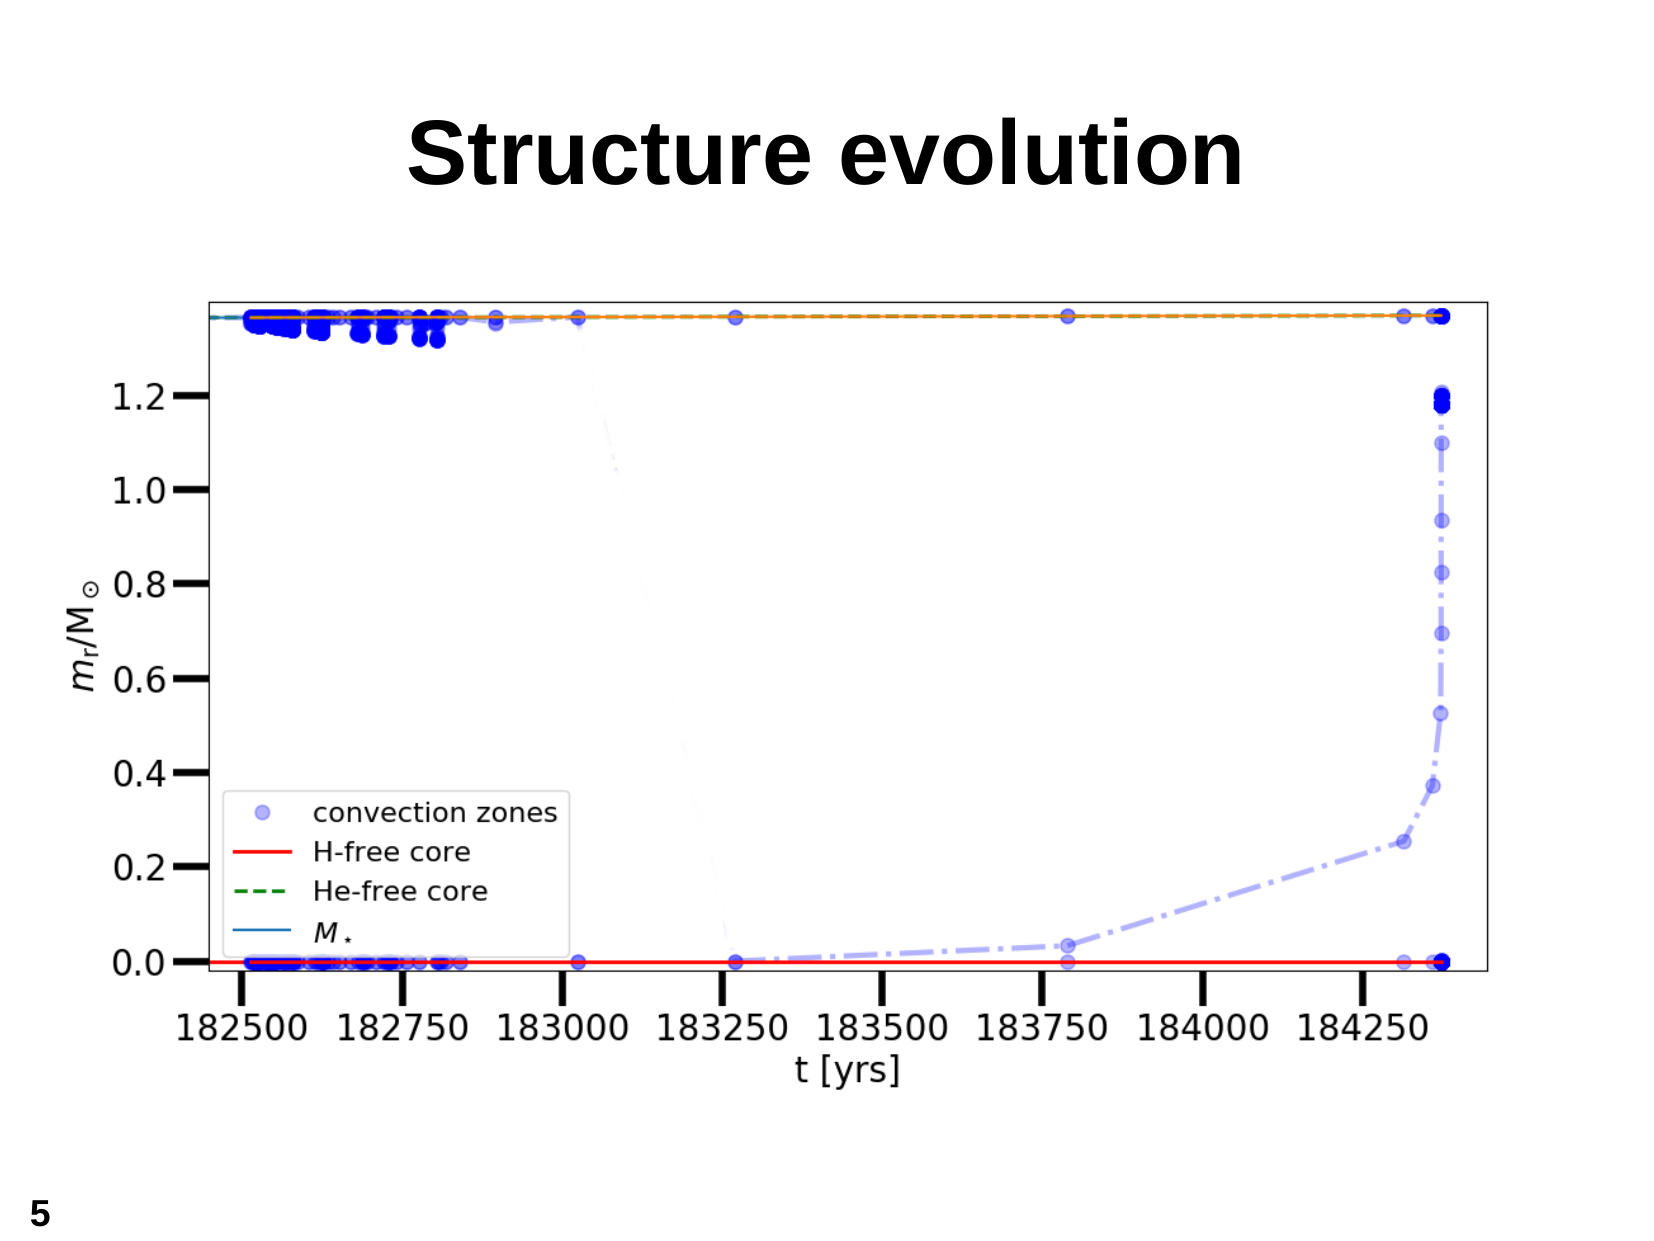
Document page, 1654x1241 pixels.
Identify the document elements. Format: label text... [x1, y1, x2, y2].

text_box 5 [15, 1185, 76, 1241]
picture [2, 194, 1652, 1096]
title Structure evolution [82, 49, 1571, 194]
